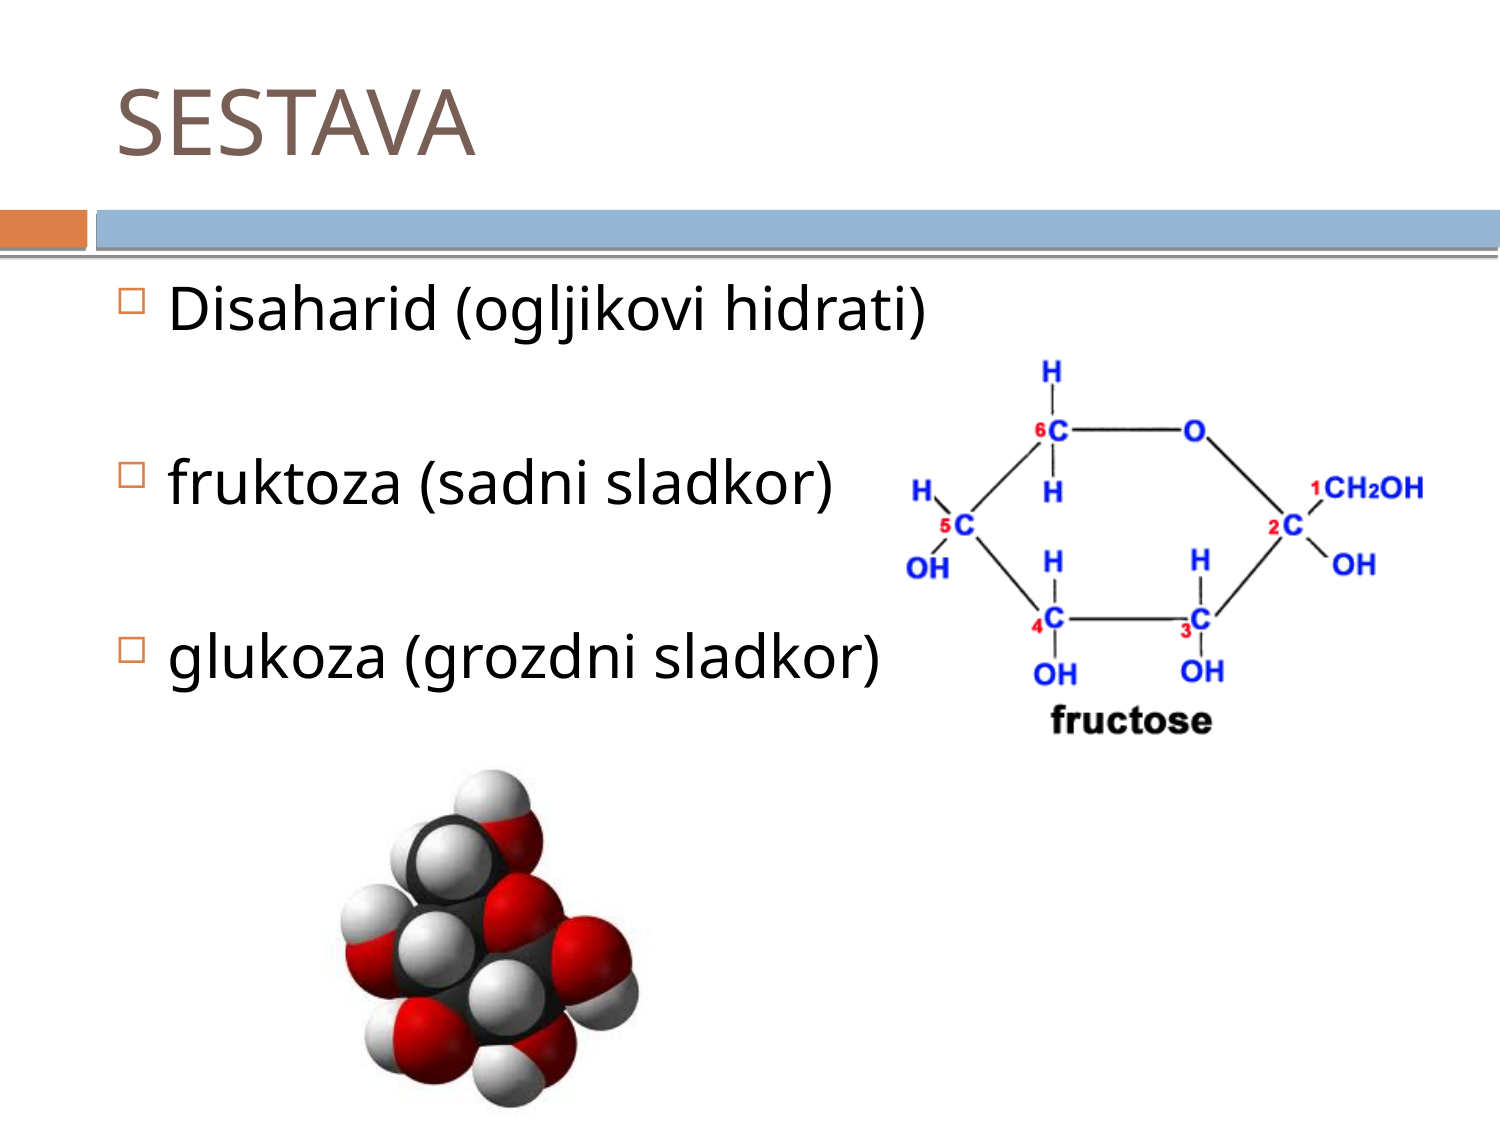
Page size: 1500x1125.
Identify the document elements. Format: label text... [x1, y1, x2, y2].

picture [891, 349, 1437, 746]
picture [324, 753, 656, 1125]
list Disaharid (ogljikovi hidrati) fruktoza (sadni sladkor) glukoza (grozdni sladkor) [100, 262, 1438, 1000]
title SESTAVA [100, 37, 1438, 200]
